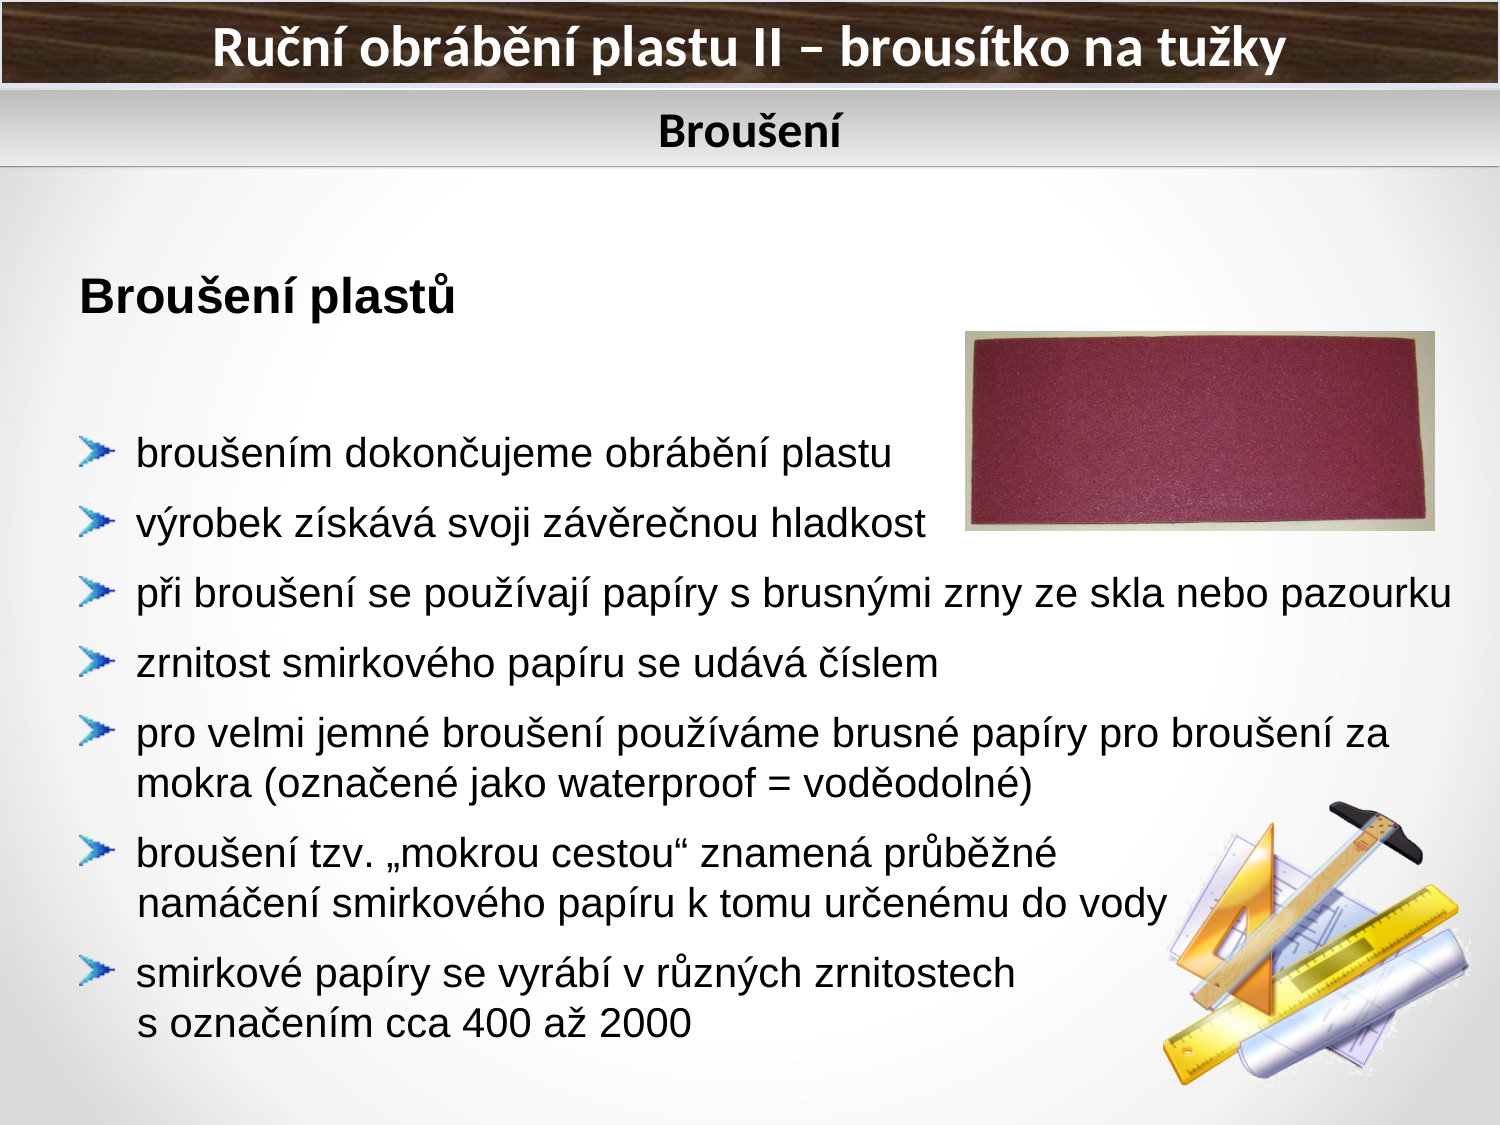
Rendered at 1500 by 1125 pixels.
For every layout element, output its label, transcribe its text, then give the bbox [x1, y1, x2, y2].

text_box Ruční obrábění plastu II – brousítko na tužky [0, 0, 1500, 86]
text_box broušením dokončujeme obrábění plastu výrobek získává svoji závěrečnou hladkost při broušení se používají papíry s brusnými zrny ze skla nebo pazourku zrnitost smirkového papíru se udává číslem pro velmi jemné broušení používáme brusné papíry pro broušení za mokra (označené jako waterproof = voděodolné) broušení tzv. „mokrou cestou“ znamená průběžné namáčení smirkového papíru k tomu určenému do vody smirkové papíry se vyrábí v různých zrnitostech s označením cca 400 až 2000 [64, 418, 1483, 1104]
picture [0, 166, 1500, 1125]
picture [0, 86, 1500, 90]
text_box Broušení plastů [64, 255, 1436, 331]
text_box Broušení [0, 90, 1500, 166]
